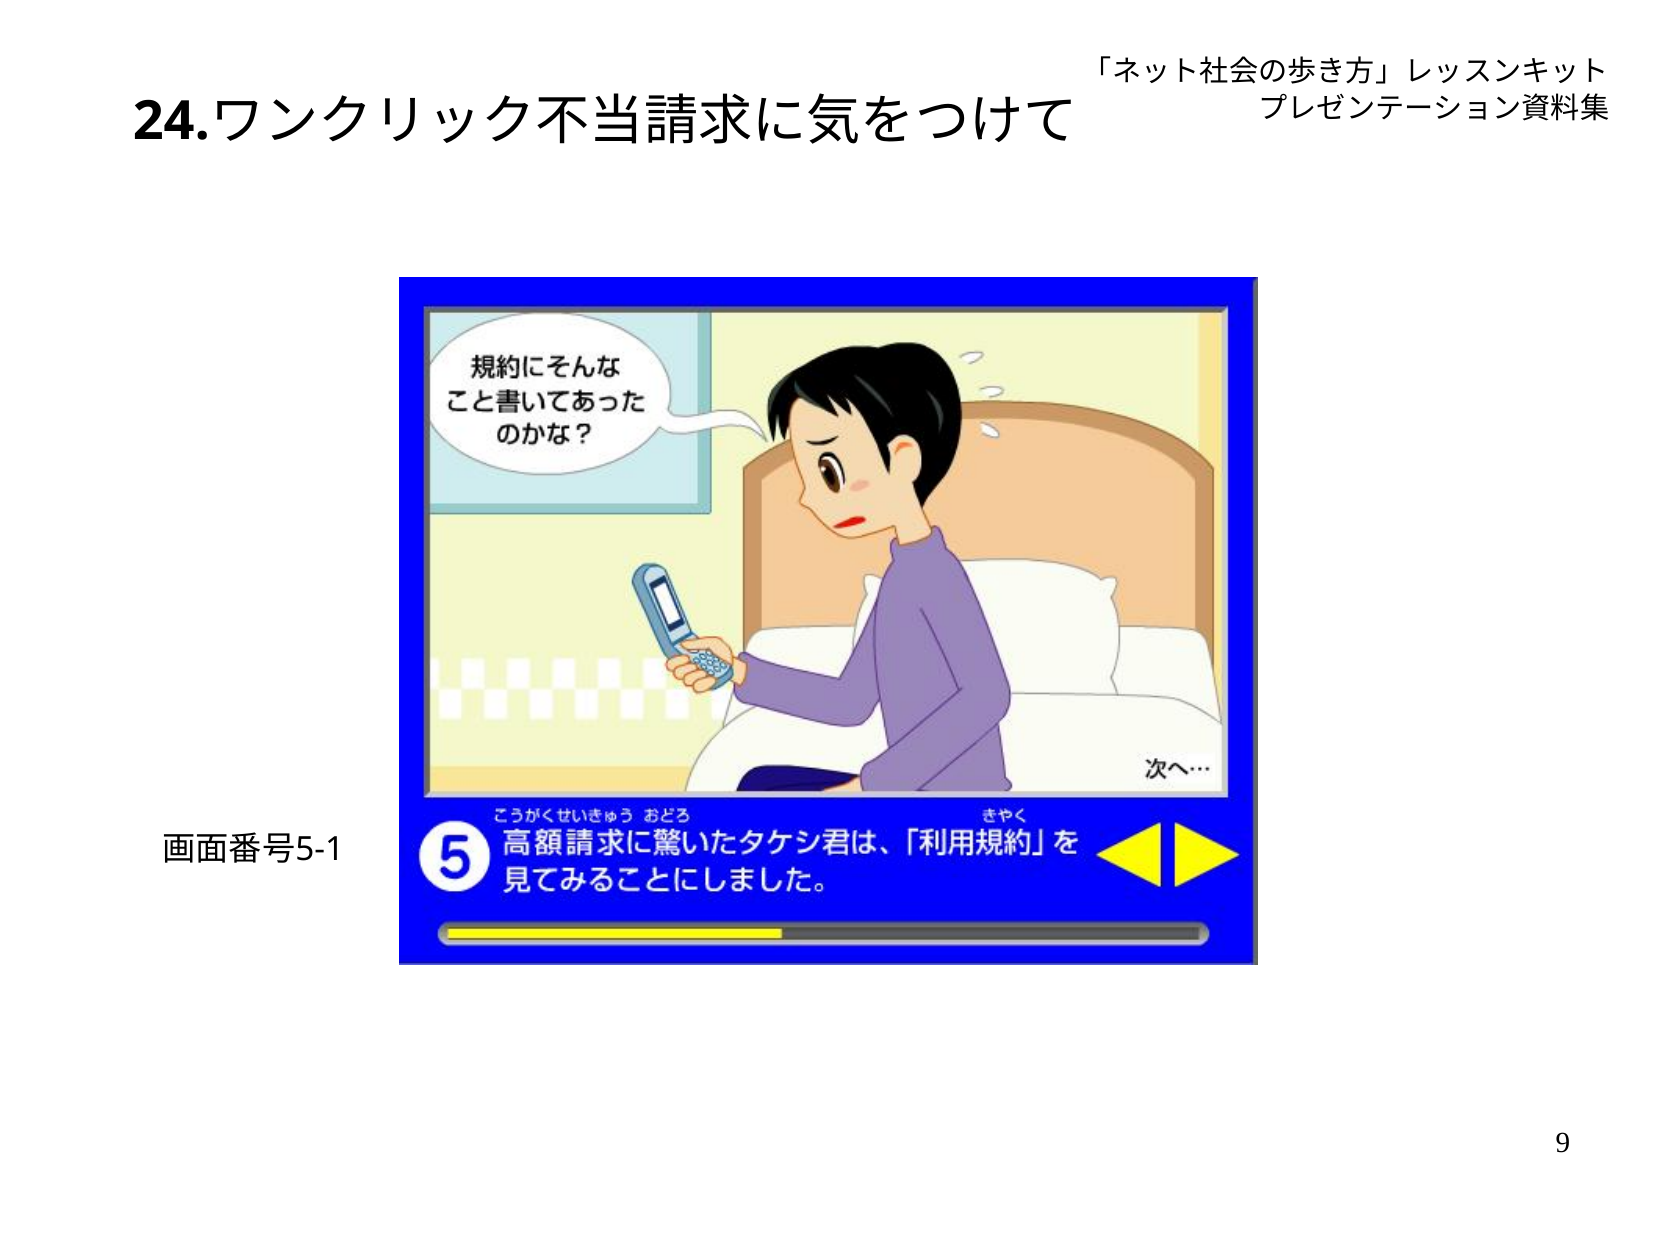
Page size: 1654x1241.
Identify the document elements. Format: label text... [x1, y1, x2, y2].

text_box 24.ワンクリック不当請求に気をつけて [118, 88, 1270, 158]
text_box 画面番号5-1 [147, 826, 384, 875]
text_box 「ネット社会の歩き方」レッスンキット プレゼンテーション資料集 [1062, 44, 1625, 134]
picture [399, 277, 1258, 965]
